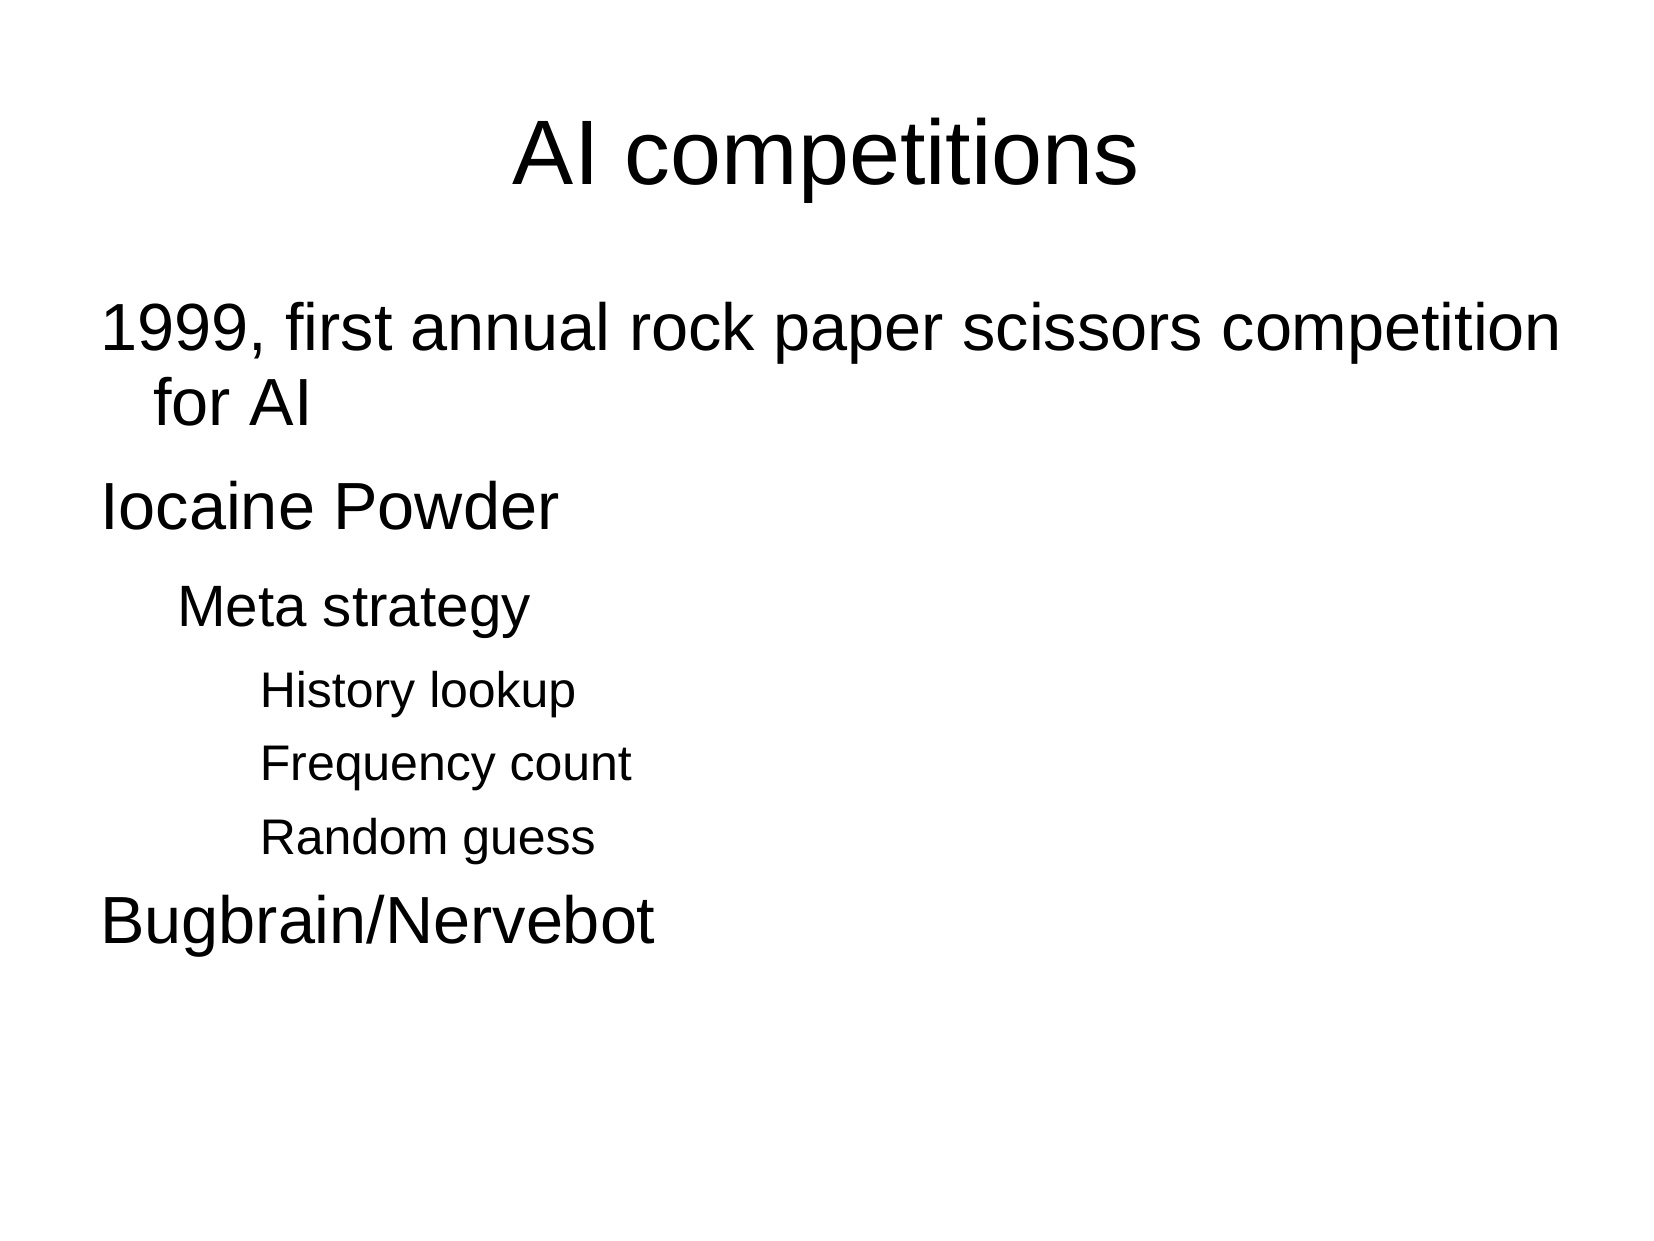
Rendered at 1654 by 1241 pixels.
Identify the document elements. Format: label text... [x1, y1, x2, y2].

title AI competitions [82, 56, 1571, 250]
list 1999, first annual rock paper scissors competition for AI Iocaine Powder Meta strategy History lookup Frequency count Random guess Bugbrain/Nervebot [82, 290, 1571, 1094]
